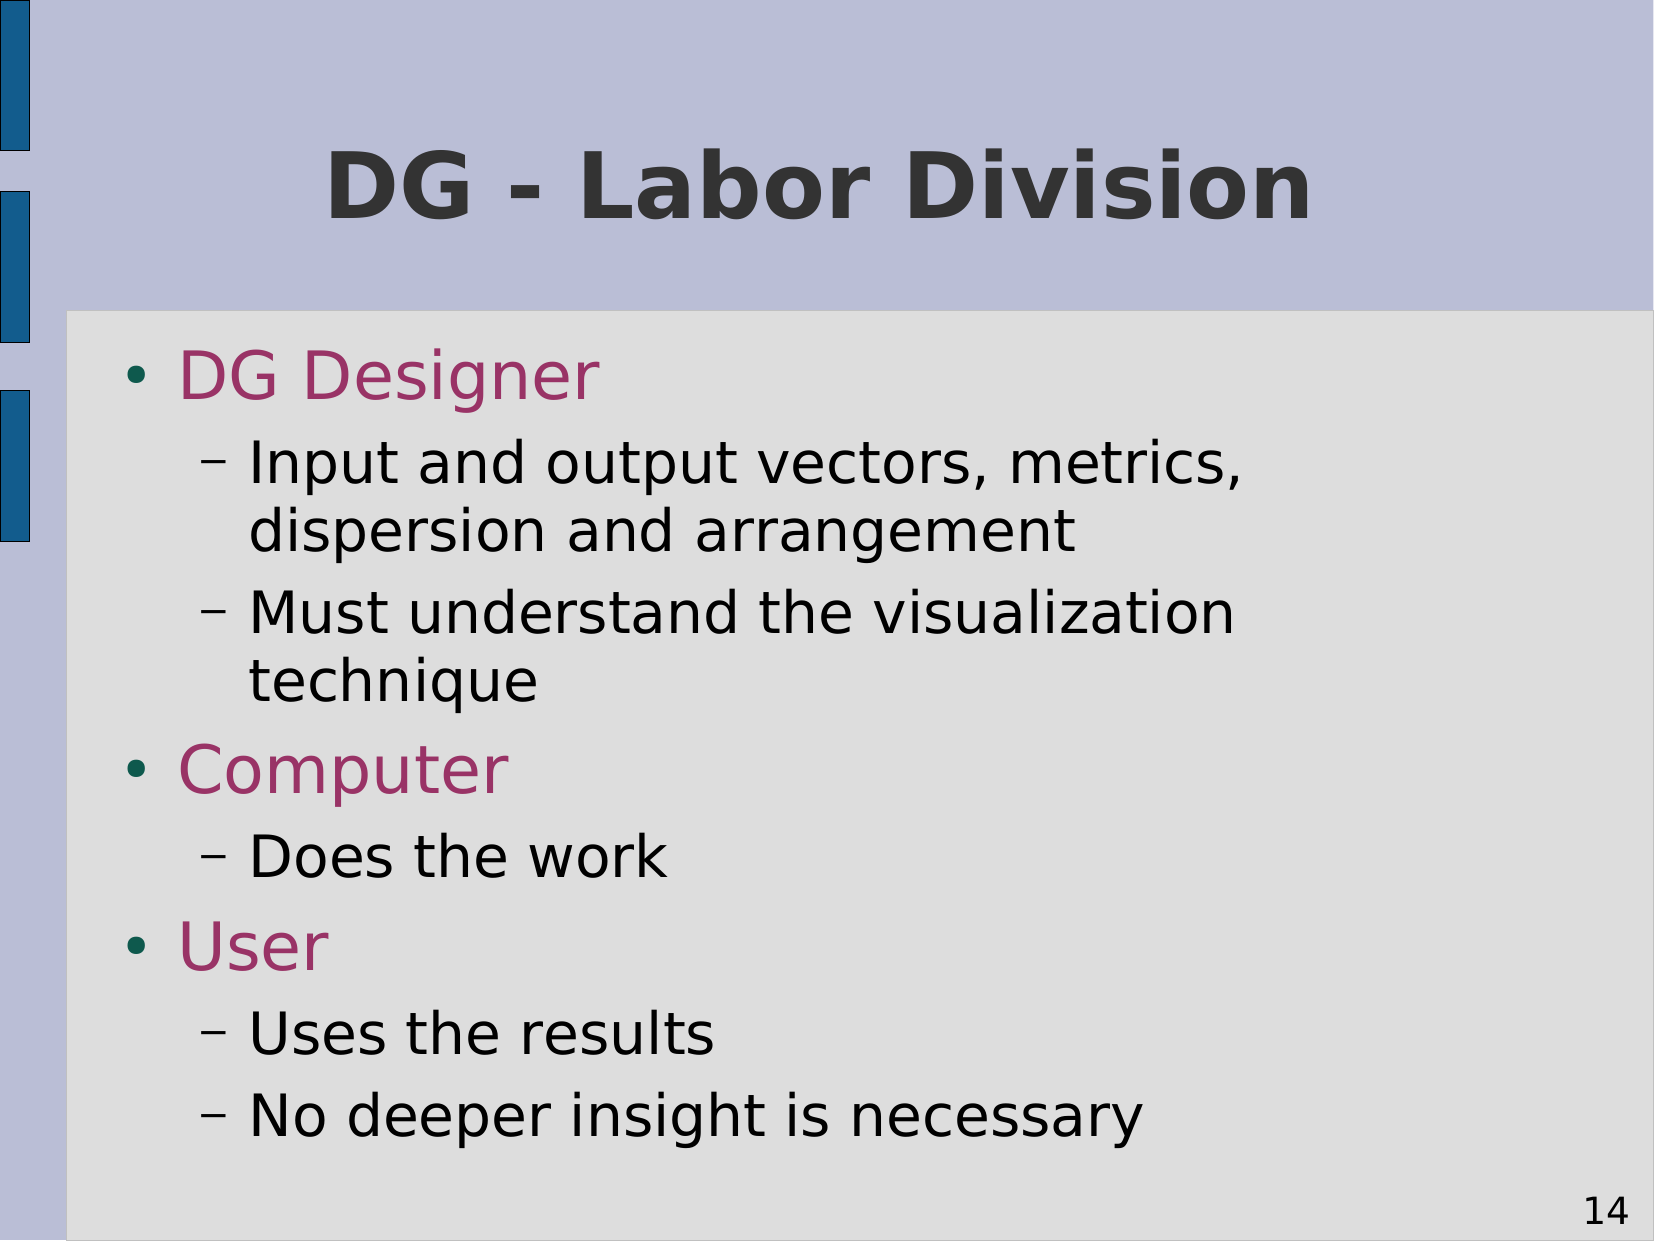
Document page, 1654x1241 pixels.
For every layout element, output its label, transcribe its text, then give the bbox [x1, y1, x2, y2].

list DG Designer Input and output vectors, metrics, dispersion and arrangement Must understand the visualization technique Computer Does the work User Uses the results No deeper insight is necessary [91, 329, 1511, 1207]
title DG - Labor Division [110, 41, 1530, 249]
